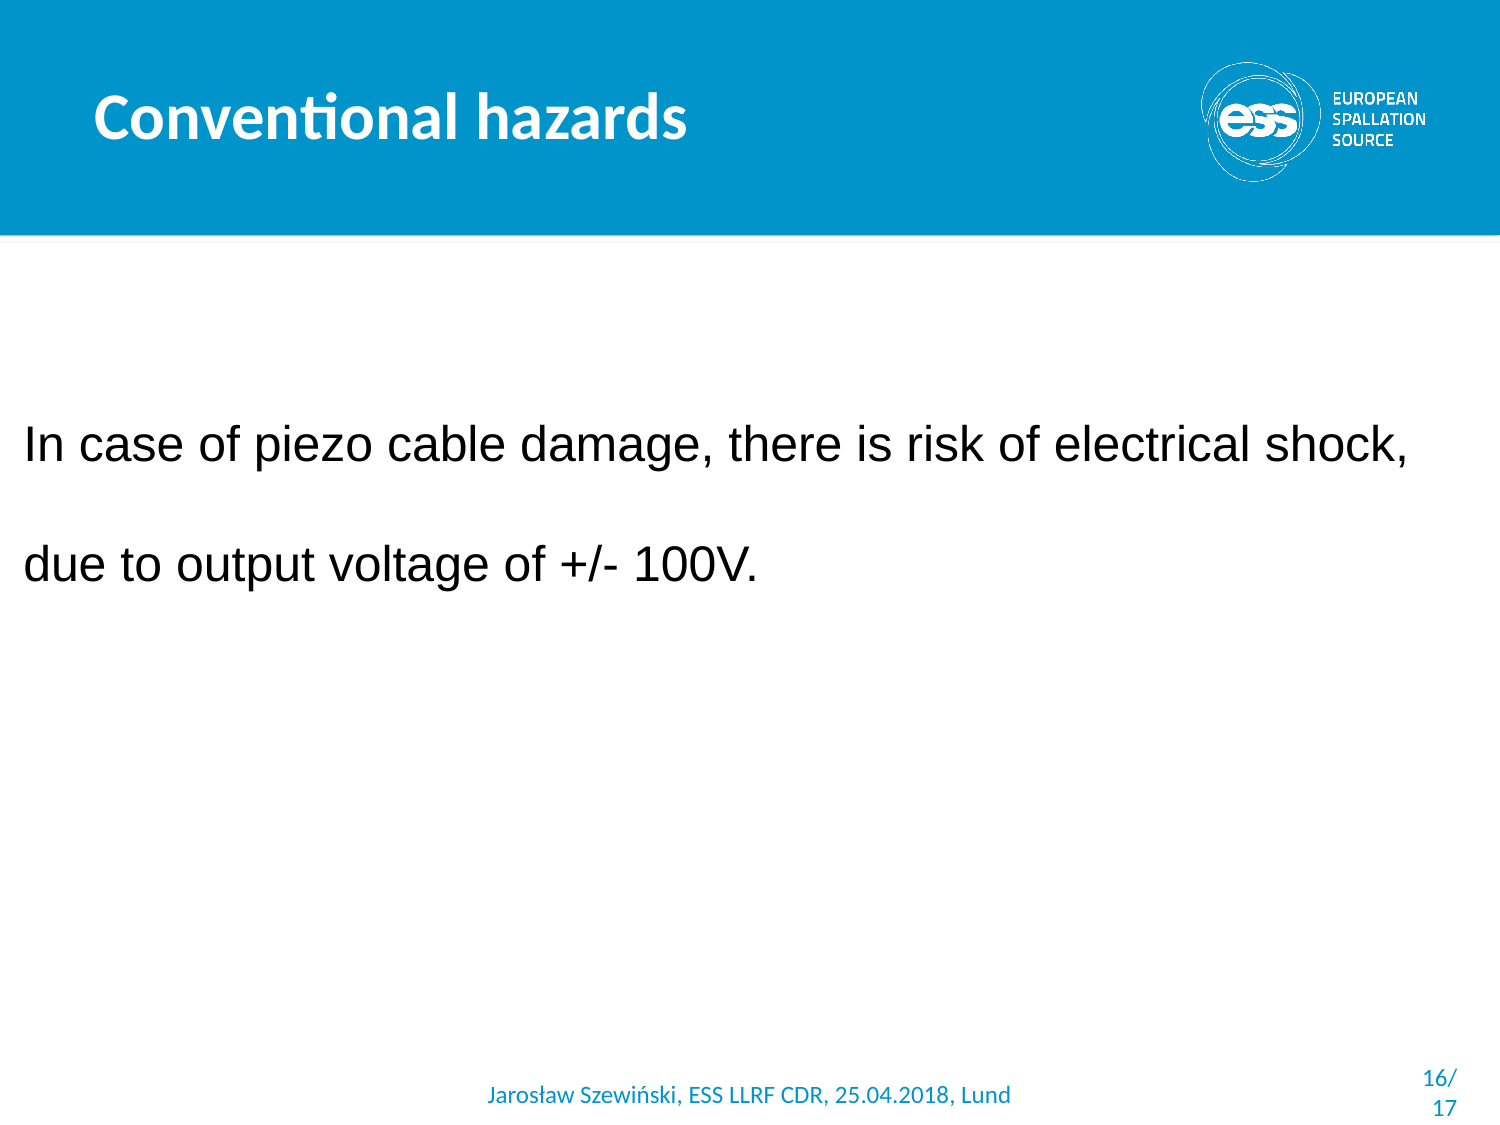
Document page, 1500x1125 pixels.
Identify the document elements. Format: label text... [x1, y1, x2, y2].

picture [1334, 93, 1340, 104]
picture [1386, 134, 1392, 146]
picture [1381, 119, 1389, 124]
picture [1388, 93, 1394, 104]
picture [1366, 134, 1374, 145]
picture [1408, 93, 1412, 104]
text_box Conventional hazards [94, 19, 1112, 207]
picture [1354, 135, 1362, 146]
picture [1368, 94, 1374, 104]
picture [1220, 104, 1299, 136]
list In case of piezo cable damage, there is risk of electrical shock, due to output voltage of +/- 100V. [23, 351, 1465, 1069]
picture [1377, 93, 1385, 104]
picture [1345, 93, 1351, 104]
picture [1355, 93, 1361, 104]
text_box Jarosław Szewiński, ESS LLRF CDR, 25.04.2018, Lund [11, 1073, 1489, 1114]
